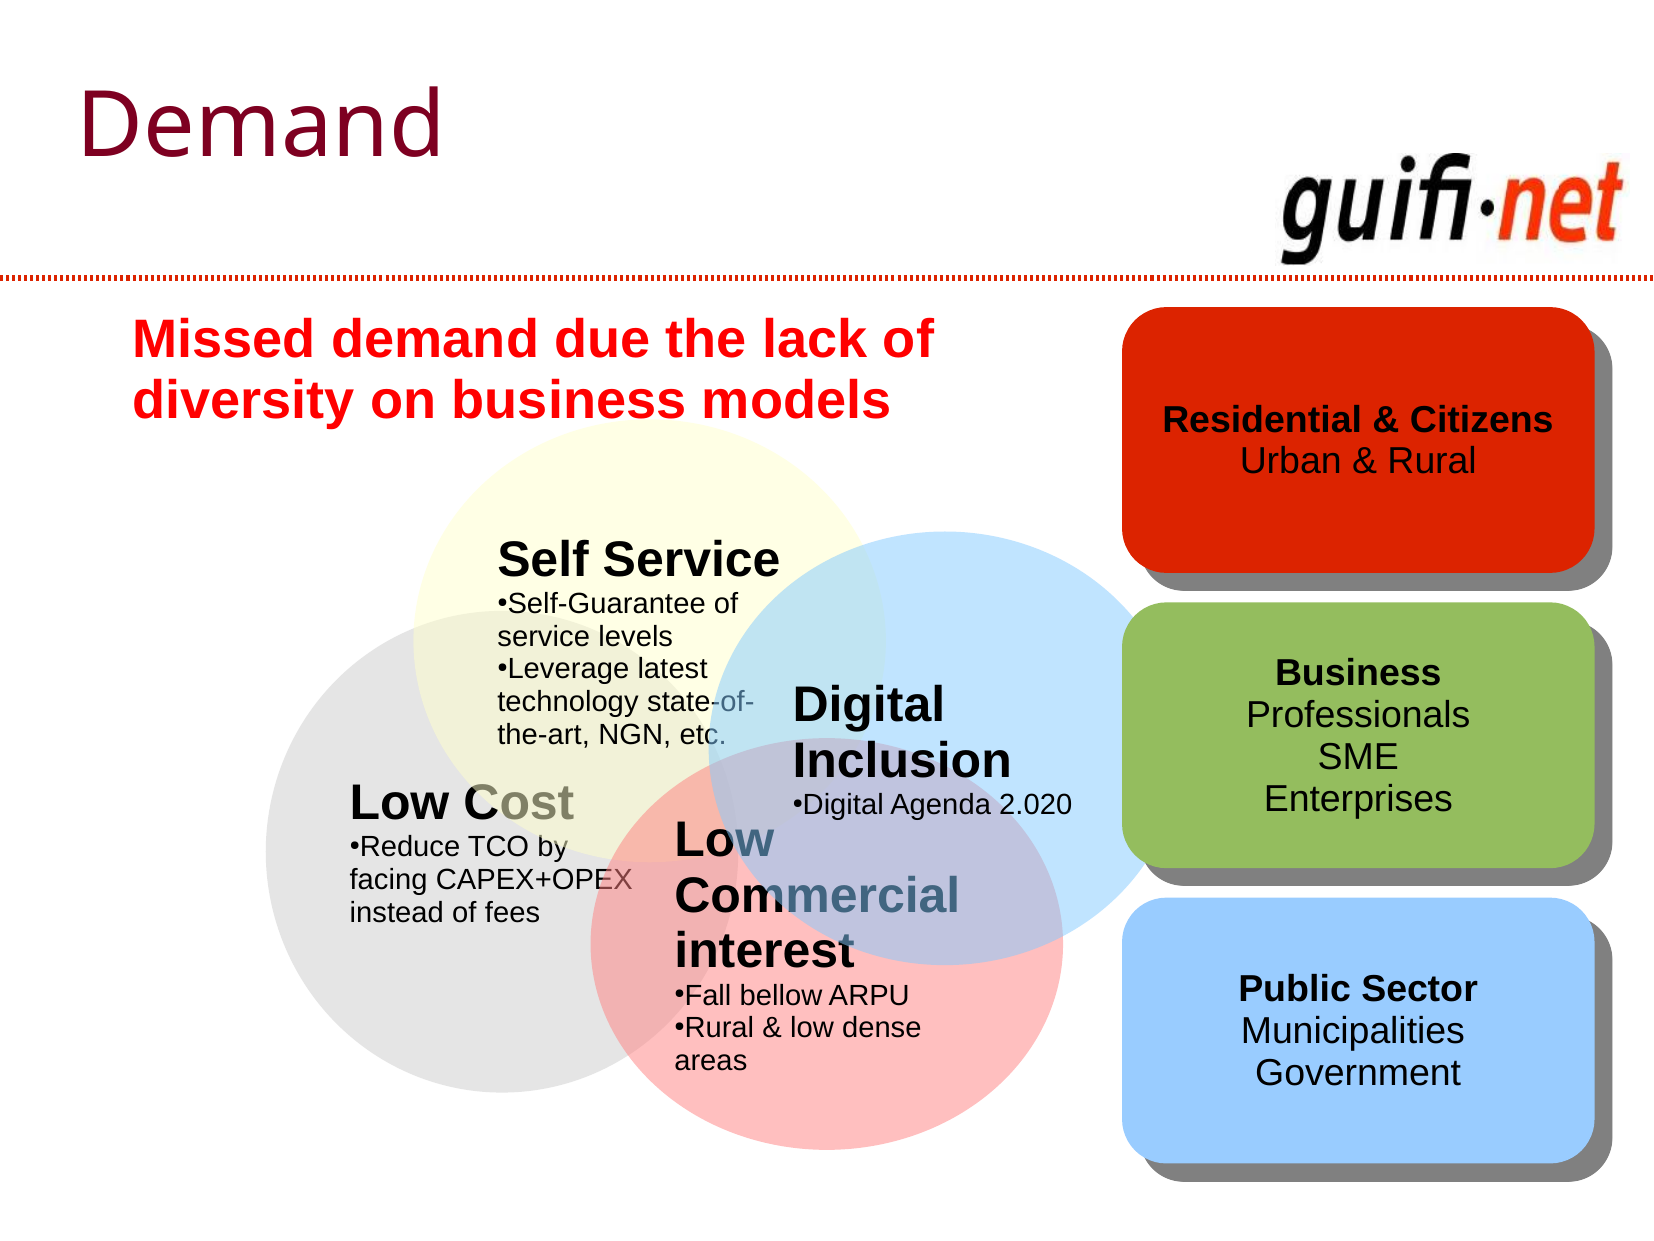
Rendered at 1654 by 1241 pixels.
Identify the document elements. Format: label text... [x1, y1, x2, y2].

text_box Business Professionals SME Enterprises [1122, 602, 1595, 869]
text_box Digital Inclusion Digital Agenda 2.020 [708, 531, 1145, 966]
text_box Low Cost Reduce TCO by facing CAPEX+OPEX instead of fees [265, 628, 628, 1093]
picture [1275, 153, 1630, 266]
text_box Missed demand due the lack of diversity on business models [117, 265, 1123, 473]
text_box Self Service Self-Guarantee of service levels Leverage latest technology state-of-the-art, NGN, etc. [413, 473, 863, 860]
title Demand [76, 25, 1093, 218]
text_box Public Sector Municipalities Government [1122, 897, 1595, 1164]
text_box Residential & Citizens Urban & Rural [1122, 307, 1595, 573]
text_box Low Commercial interest Fall bellow ARPU Rural & low dense areas [590, 765, 1064, 1150]
